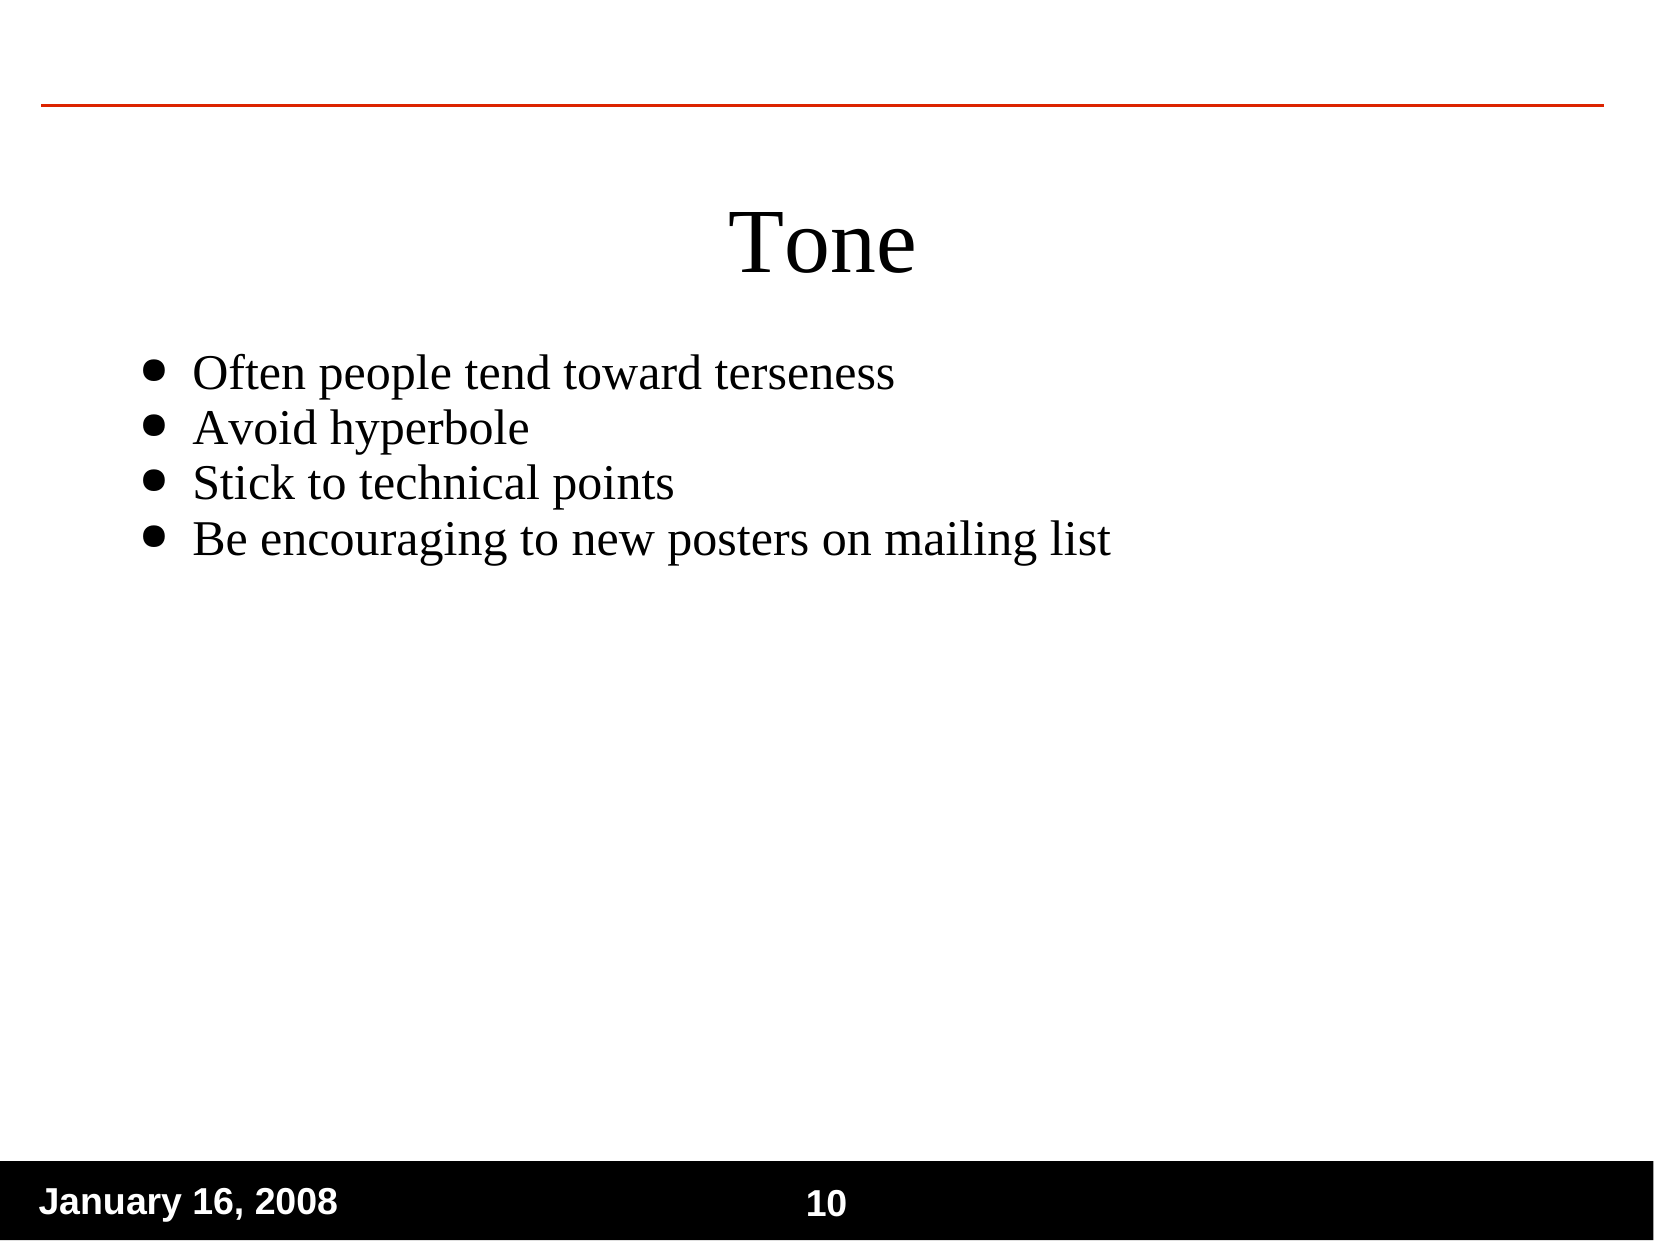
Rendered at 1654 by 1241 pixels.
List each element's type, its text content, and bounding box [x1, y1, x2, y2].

list Often people tend toward terseness Avoid hyperbole Stick to technical points Be encouraging to new posters on mailing list [121, 344, 1534, 1127]
title Tone [117, 137, 1530, 346]
